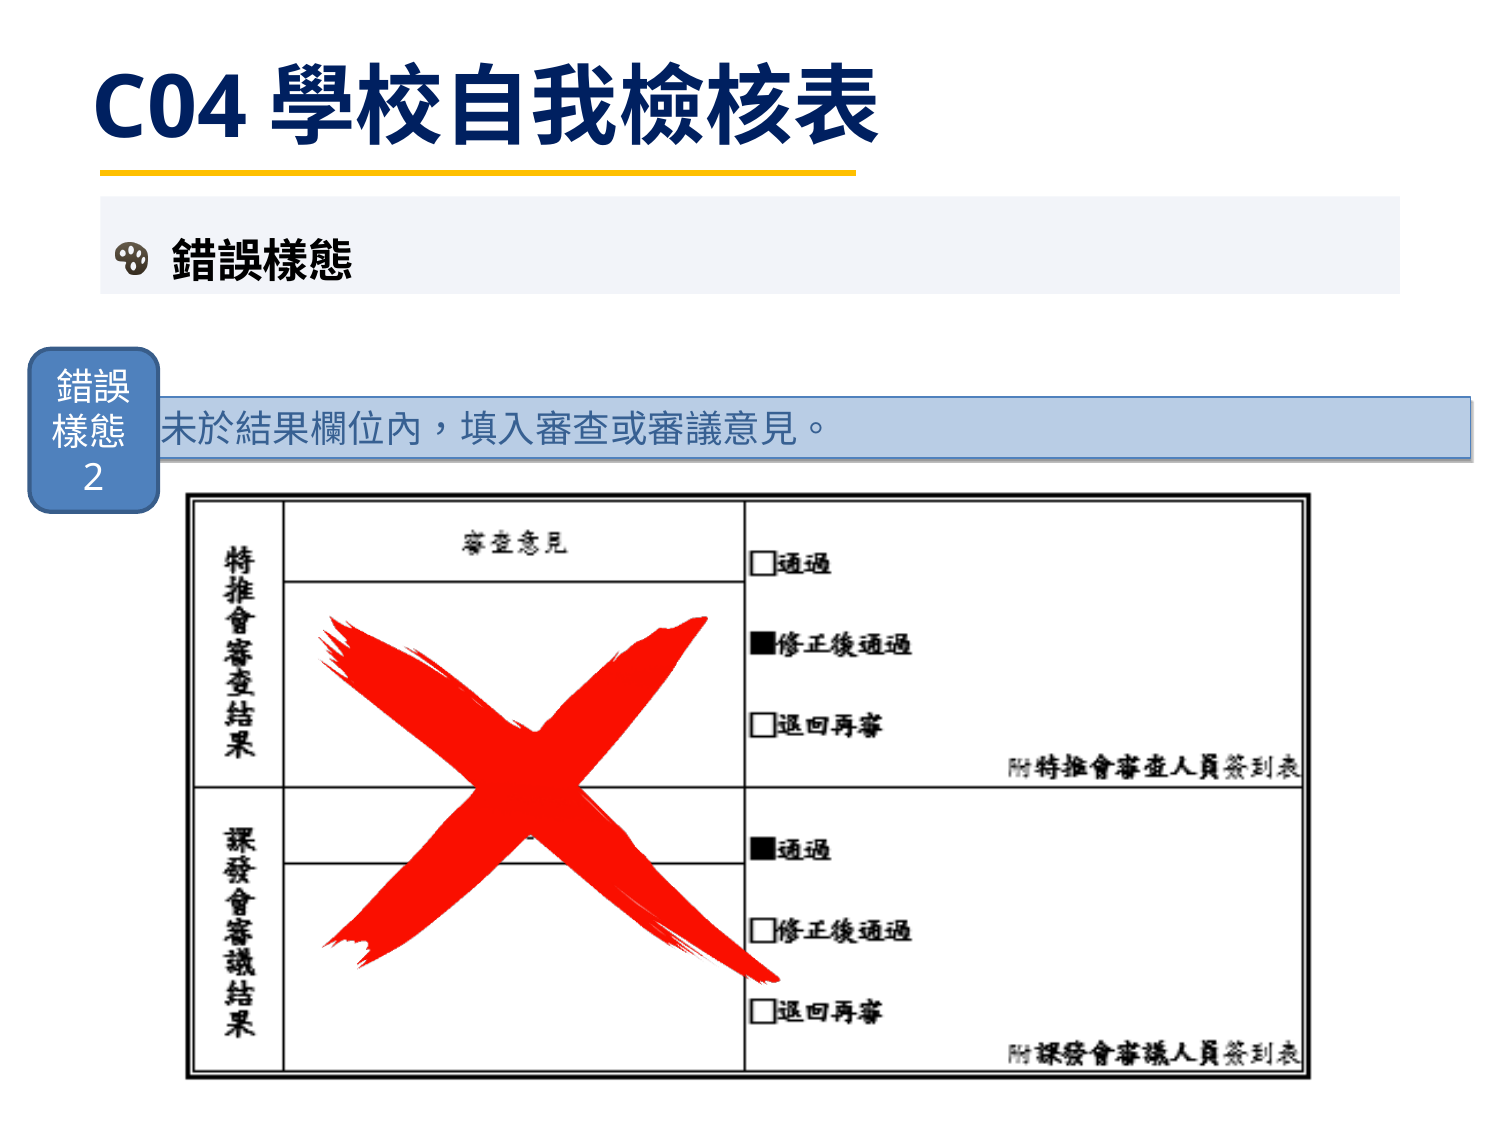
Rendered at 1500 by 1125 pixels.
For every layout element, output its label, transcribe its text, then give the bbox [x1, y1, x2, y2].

text_box 錯誤樣態2 [29, 348, 159, 512]
text_box 錯誤樣態 [100, 196, 1400, 285]
text_box 未於結果欄位內，填入審查或審議意見。 [159, 397, 1471, 458]
text_box C04學校自我檢核表 [76, 42, 890, 164]
picture [177, 482, 1323, 1087]
